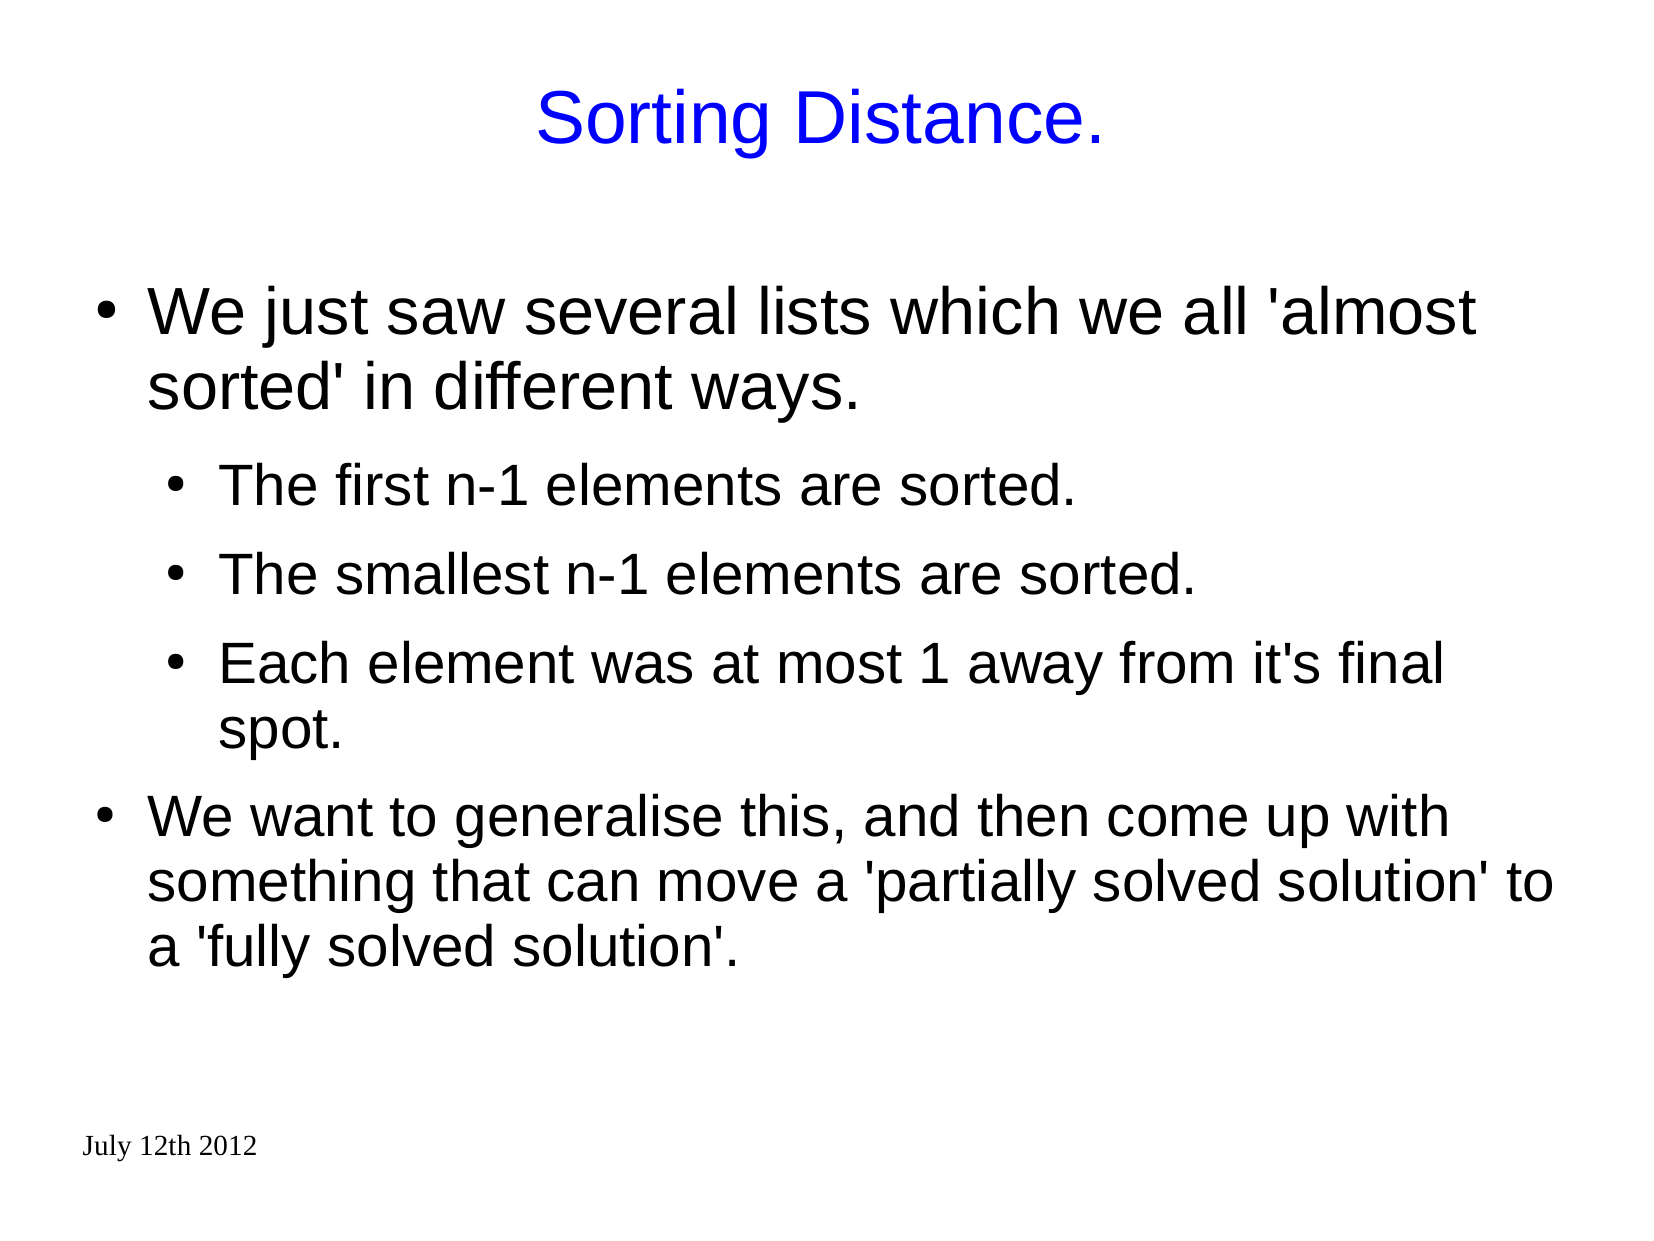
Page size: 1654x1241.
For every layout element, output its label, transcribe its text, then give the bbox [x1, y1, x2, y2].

title Sorting Distance. [76, 58, 1565, 178]
list We just saw several lists which we all 'almost sorted' in different ways. The first n-1 elements are sorted. The smallest n-1 elements are sorted. Each element was at most 1 away from it's final spot. We want to generalise this, and then come up with something that can move a 'partially solved solution' to a 'fully solved solution'. [76, 274, 1565, 1093]
